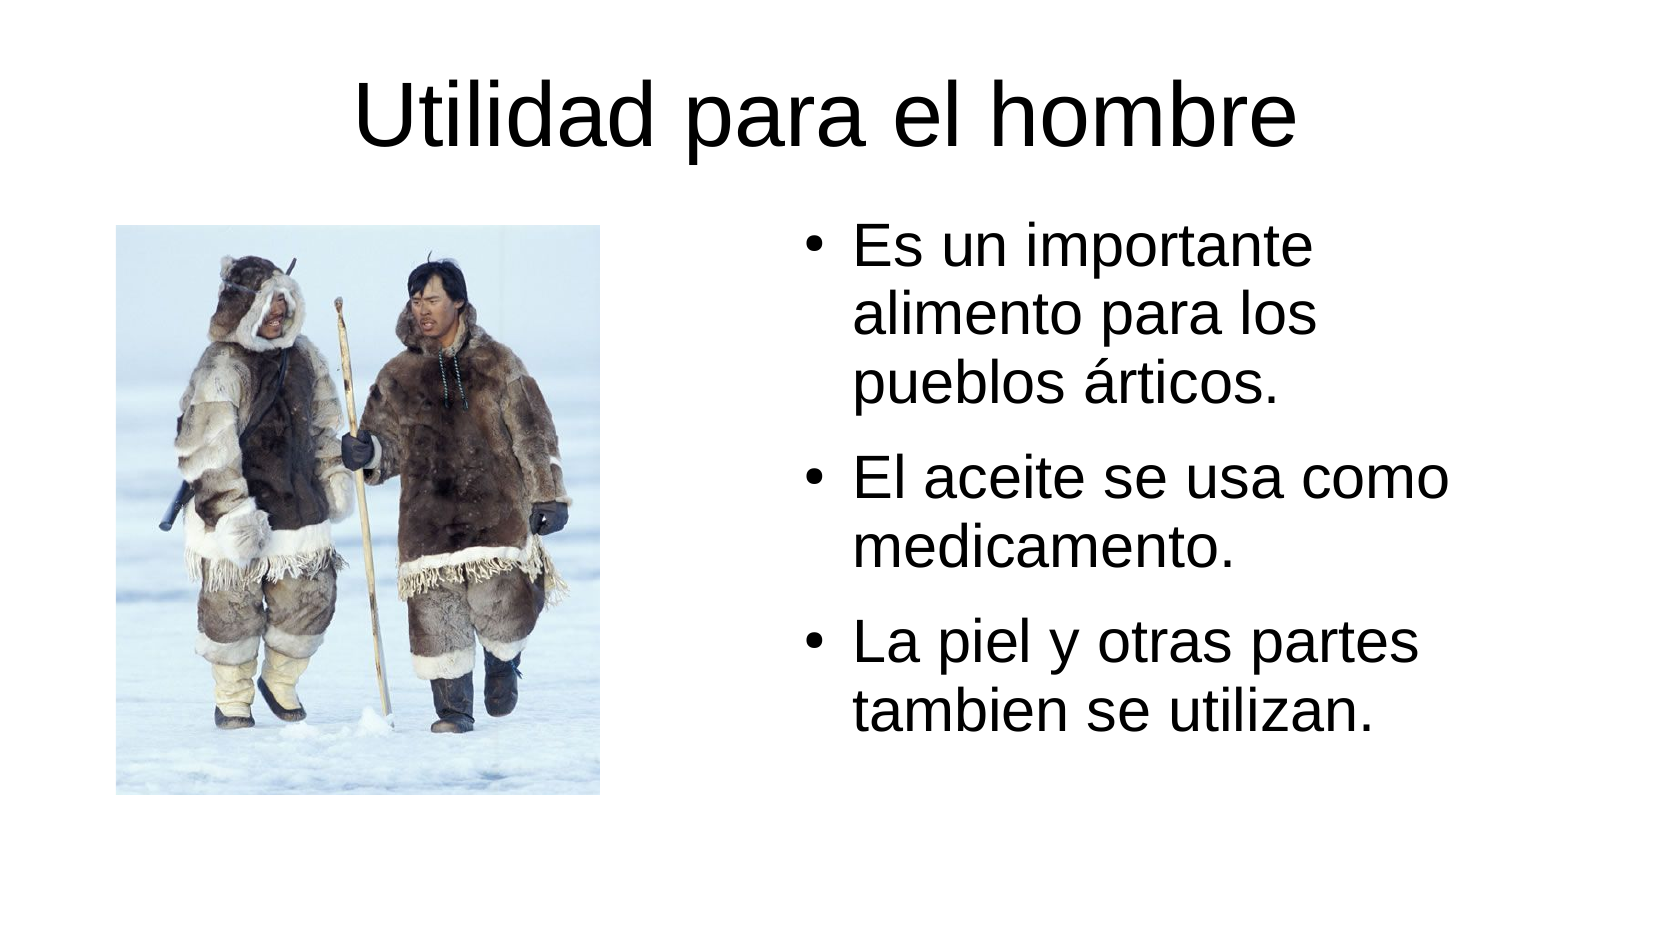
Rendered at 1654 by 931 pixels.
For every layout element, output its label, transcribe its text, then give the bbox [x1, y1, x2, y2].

picture [115, 225, 601, 795]
title Utilidad para el hombre [82, 37, 1571, 193]
list Es un importante alimento para los pueblos árticos. El aceite se usa como medicamento. La piel y otras partes tambien se utilizan. [787, 210, 1514, 751]
